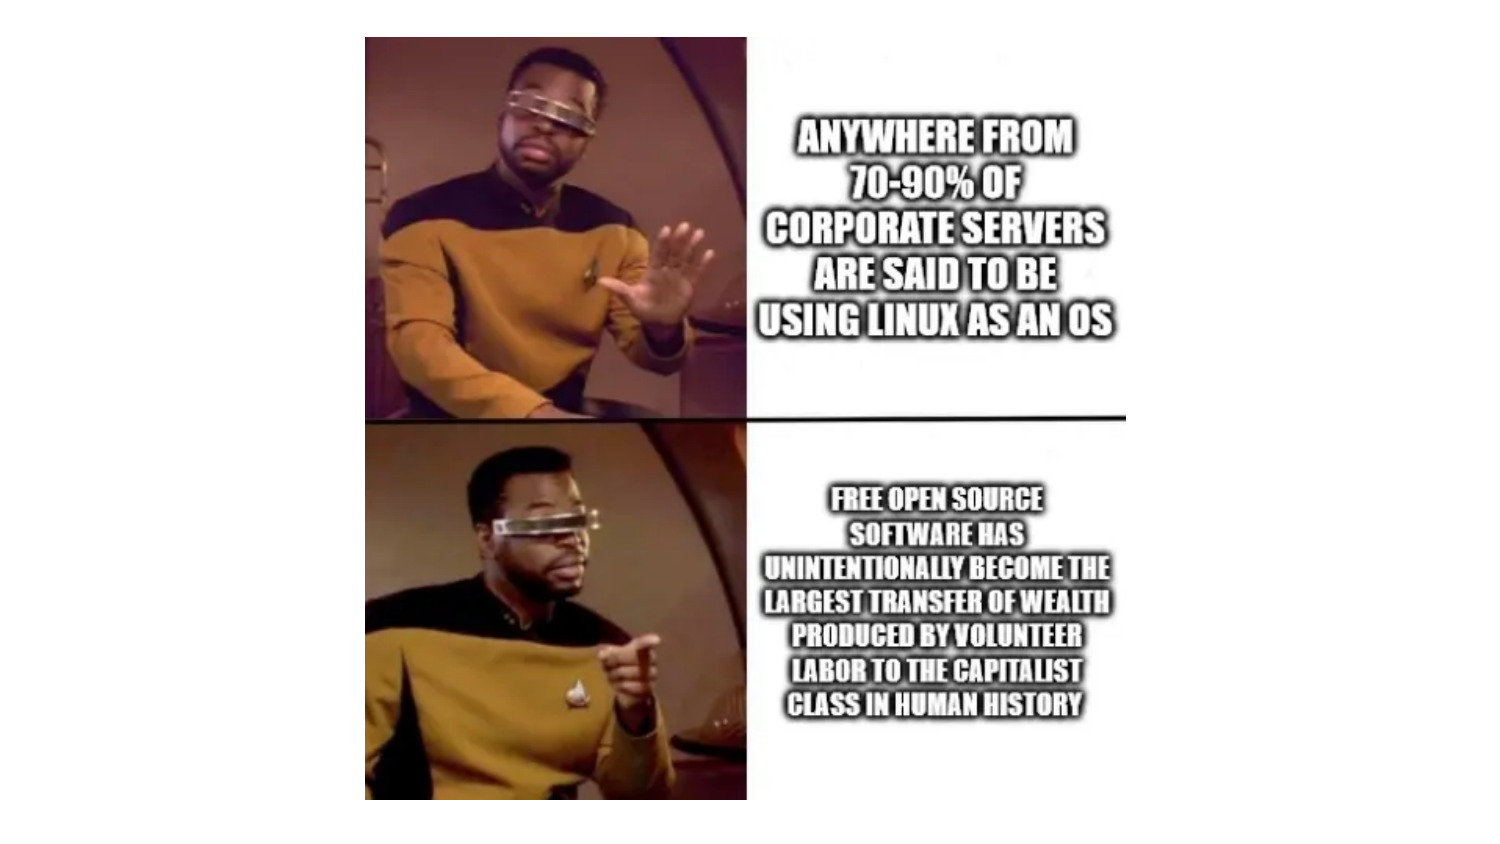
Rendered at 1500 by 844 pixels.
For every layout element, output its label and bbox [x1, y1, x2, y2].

picture [365, 37, 1126, 800]
